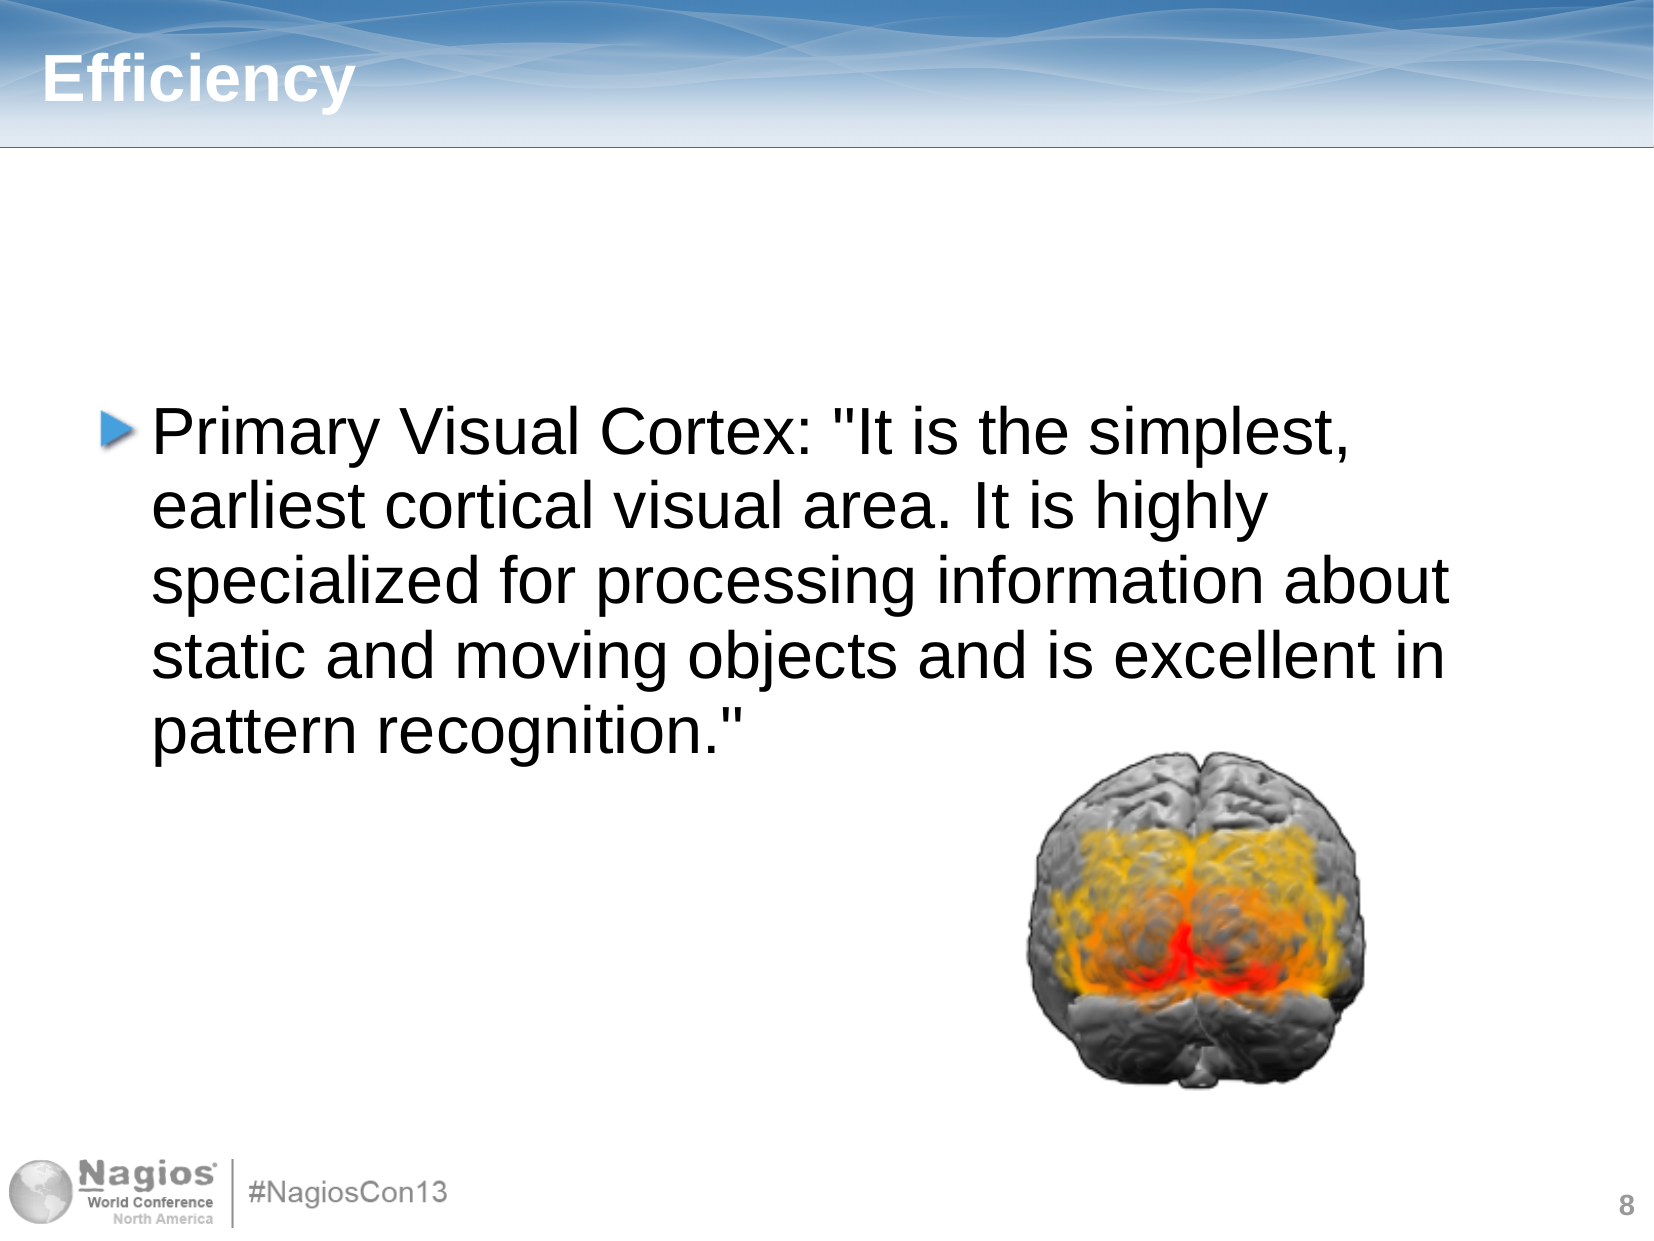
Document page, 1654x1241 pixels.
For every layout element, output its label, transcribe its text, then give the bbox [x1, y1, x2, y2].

picture [935, 1004, 1469, 1141]
list Primary Visual Cortex: "It is the simplest, earliest cortical visual area. It is highly specialized for processing information about static and moving objects and is excellent in pattern recognition." [80, 185, 1569, 1004]
title Efficiency [41, 29, 1248, 127]
picture [9, 1159, 453, 1228]
picture [0, 0, 1654, 147]
